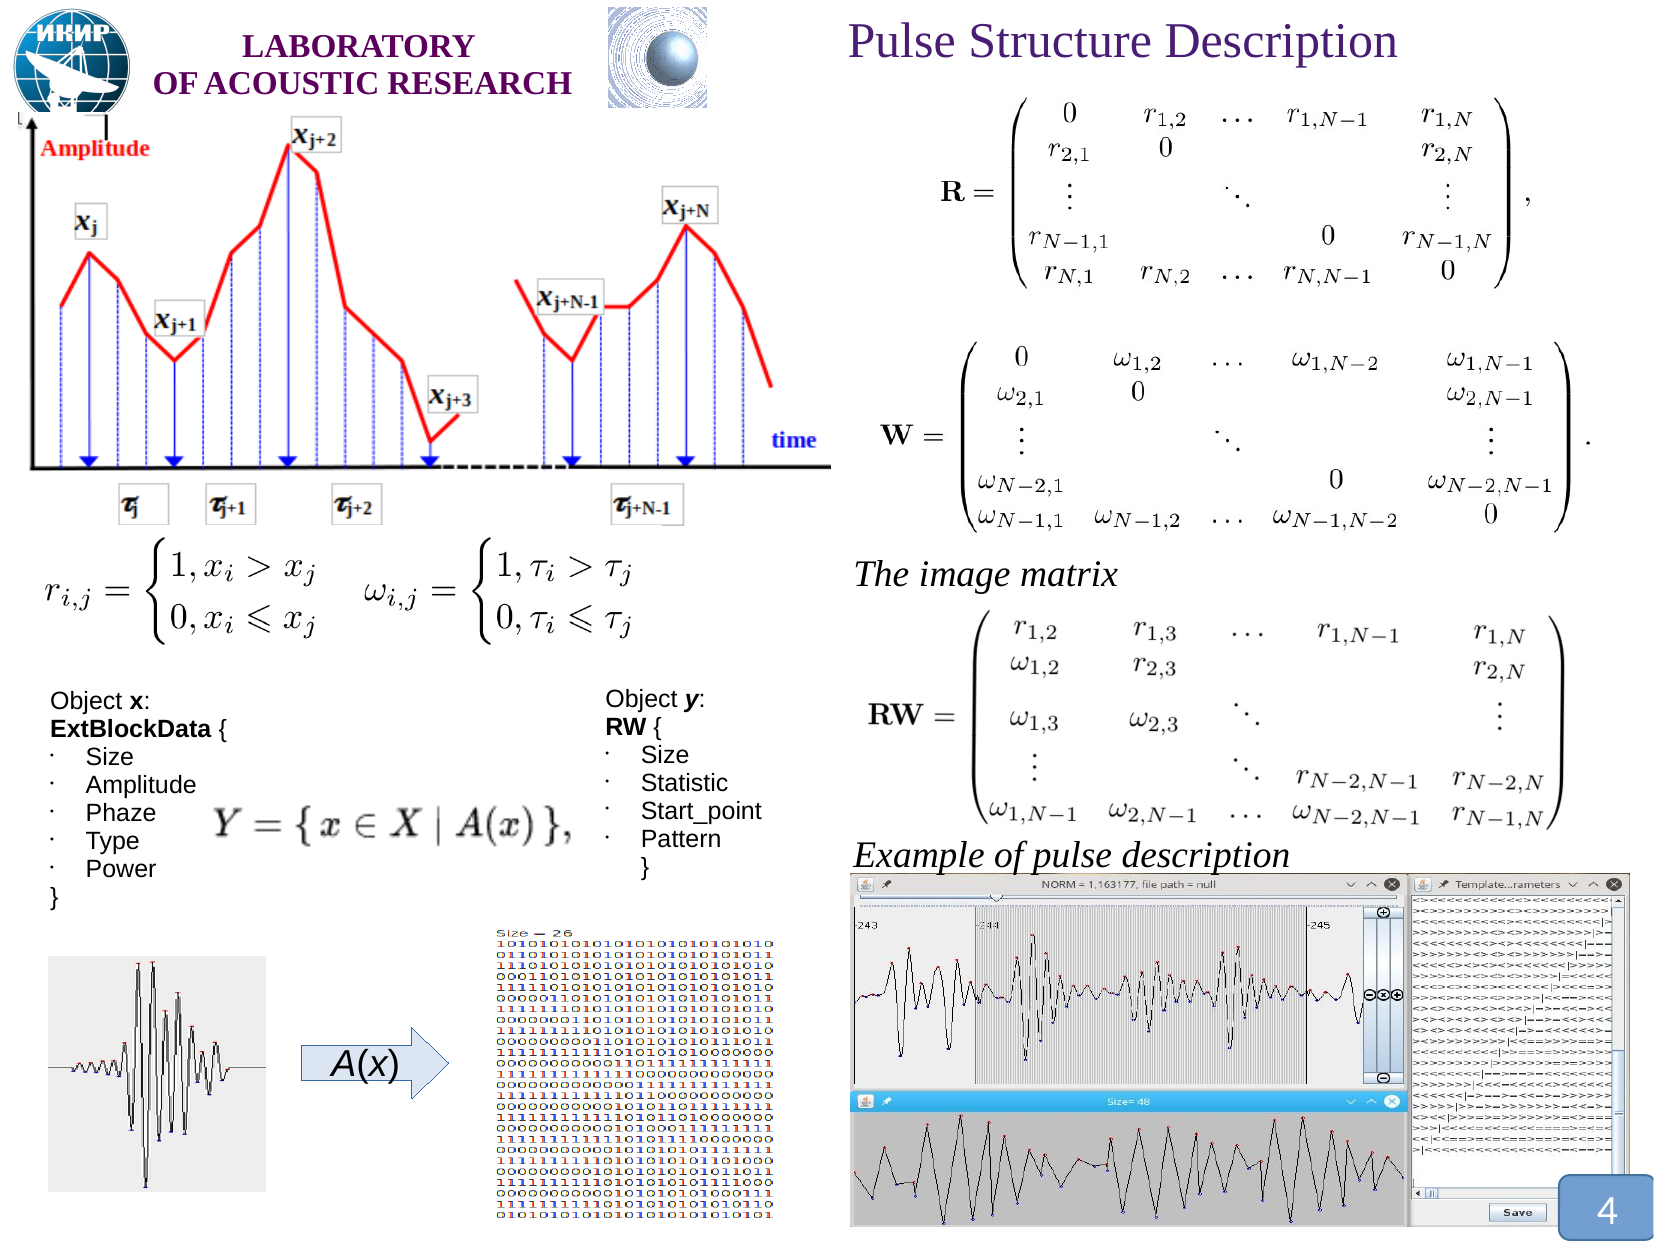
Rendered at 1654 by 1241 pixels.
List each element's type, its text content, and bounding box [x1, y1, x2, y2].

text_box Example of pulse description [838, 826, 1371, 884]
picture [48, 956, 266, 1192]
text_box [608, 7, 660, 108]
picture [0, 0, 1597, 655]
text_box A(x) [301, 1027, 449, 1099]
text_box [683, 7, 707, 28]
text_box [608, 101, 614, 108]
picture [850, 873, 1630, 1227]
text_box [673, 100, 690, 108]
text_box [629, 16, 707, 108]
text_box Pulse Structure Description [832, 5, 1625, 95]
text_box LABORATORY OF ACOUSTIC RESEARCH [122, 20, 603, 109]
text_box 4 [1558, 1175, 1654, 1240]
text_box [653, 15, 665, 19]
text_box Object y: RW { Size Statistic Start_point Pattern } [590, 677, 848, 922]
picture [213, 802, 573, 851]
text_box Object x: ExtBlockData { Size Amplitude Phaze Type Power } [35, 679, 278, 957]
text_box The image matrix [838, 550, 1146, 603]
picture [854, 603, 1571, 837]
picture [496, 926, 784, 1223]
